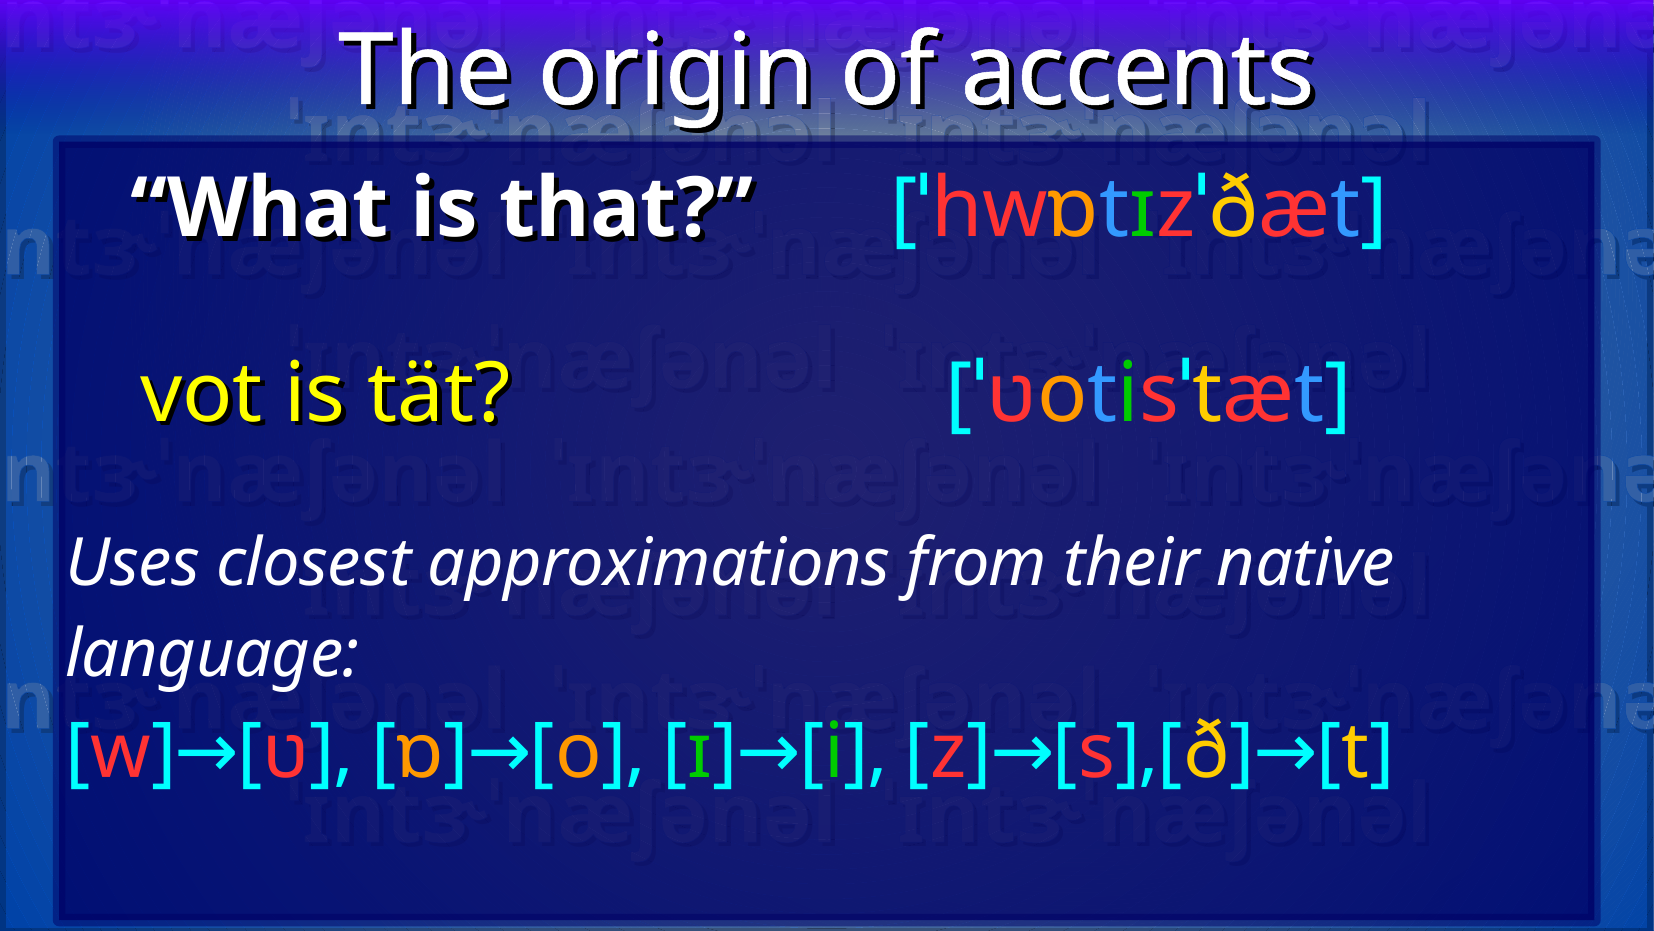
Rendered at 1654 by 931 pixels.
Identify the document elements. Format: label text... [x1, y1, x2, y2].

title The origin of accents [0, 0, 1654, 130]
text_box “What is that?” [ˈhwɒtɪzˈðæt] vot is tät? [ˈʋotisˈtæt] Uses closest approximations from their native language: [w]→[ʋ], [ɒ]→[o], [ɪ]→[i], [z]→[s],[ð]→[t] [59, 141, 1595, 899]
text_box [0, 130, 1654, 931]
